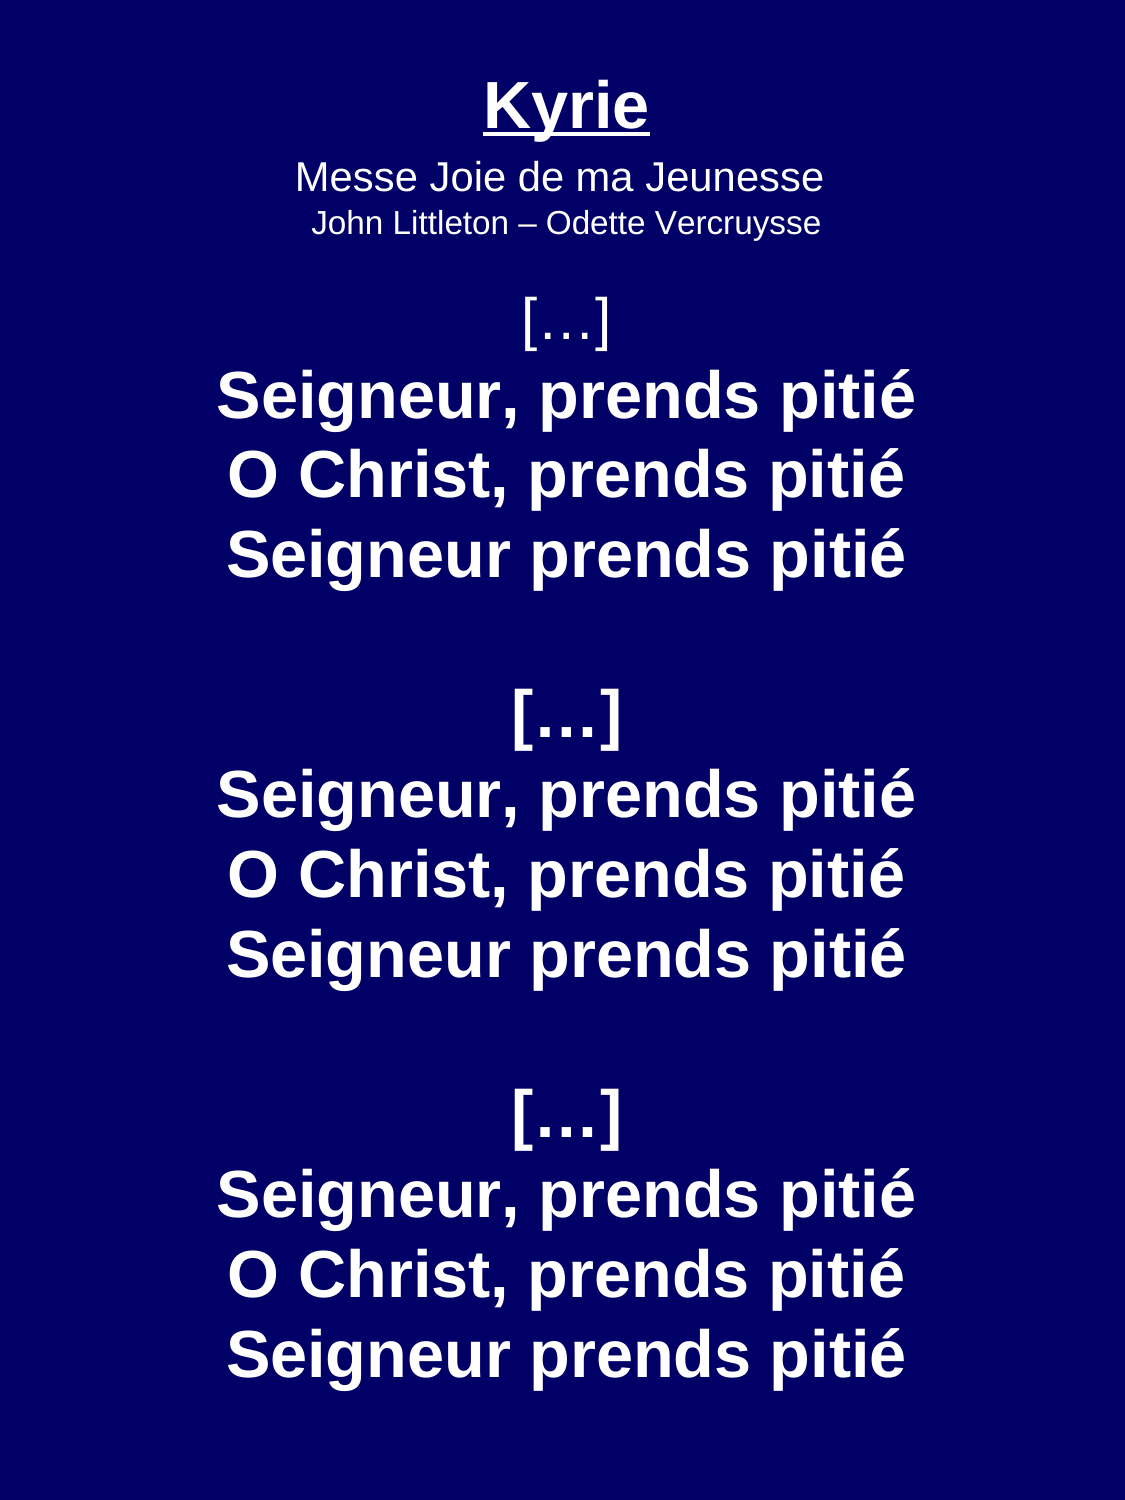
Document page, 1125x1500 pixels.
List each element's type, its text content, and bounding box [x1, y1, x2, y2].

text_box Kyrie Messe Joie de ma Jeunesse John Littleton – Odette Vercruysse […] Seigneur, prends pitié O Christ, prends pitié Seigneur prends pitié […] Seigneur, prends pitié O Christ, prends pitié Seigneur prends pitié […] Seigneur, prends pitié O Christ, prends pitié Seigneur prends pitié [46, 47, 1087, 1406]
